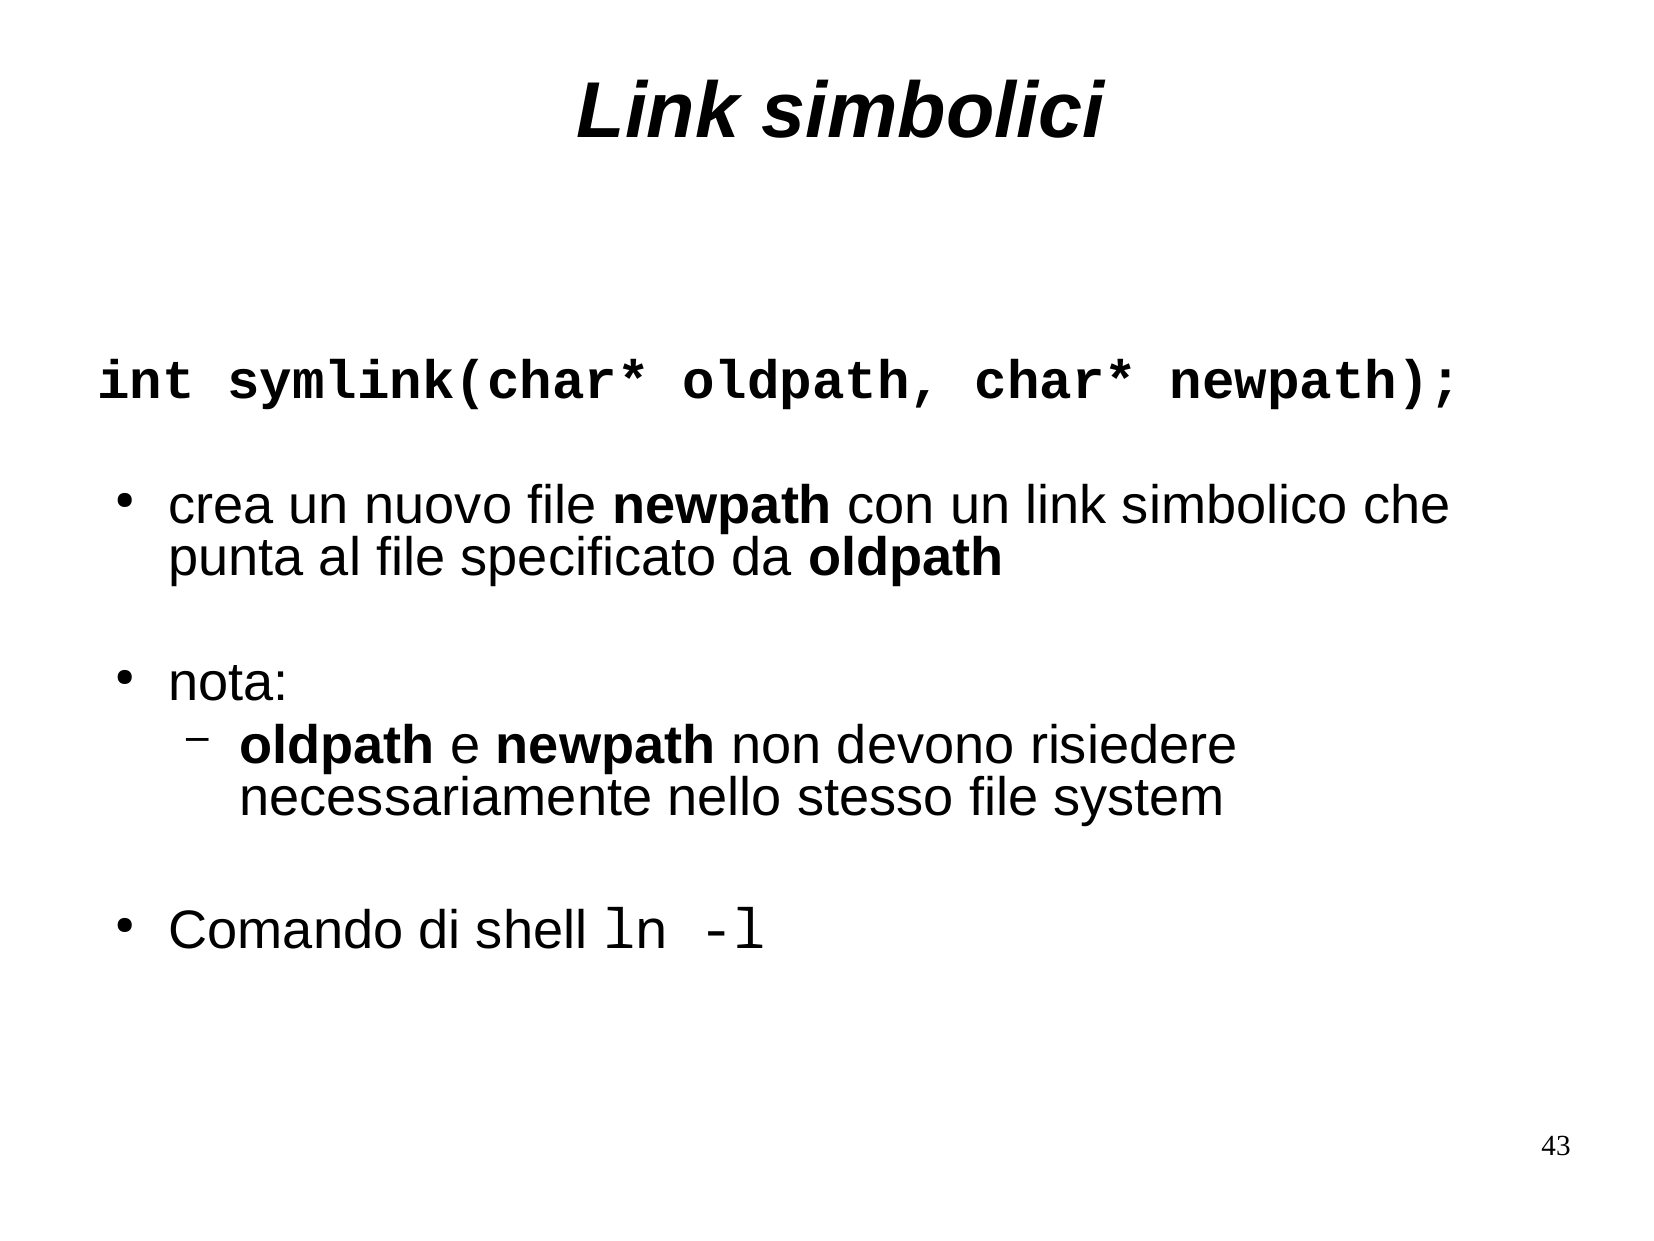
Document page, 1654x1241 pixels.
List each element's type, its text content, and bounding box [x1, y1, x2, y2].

list int symlink(char* oldpath, char* newpath); crea un nuovo file newpath con un link simbolico che punta al file specificato da oldpath nota: oldpath e newpath non devono risiedere necessariamente nello stesso file system Comando di shell ln -l [82, 289, 1571, 1111]
title Link simbolici [82, 50, 1571, 257]
